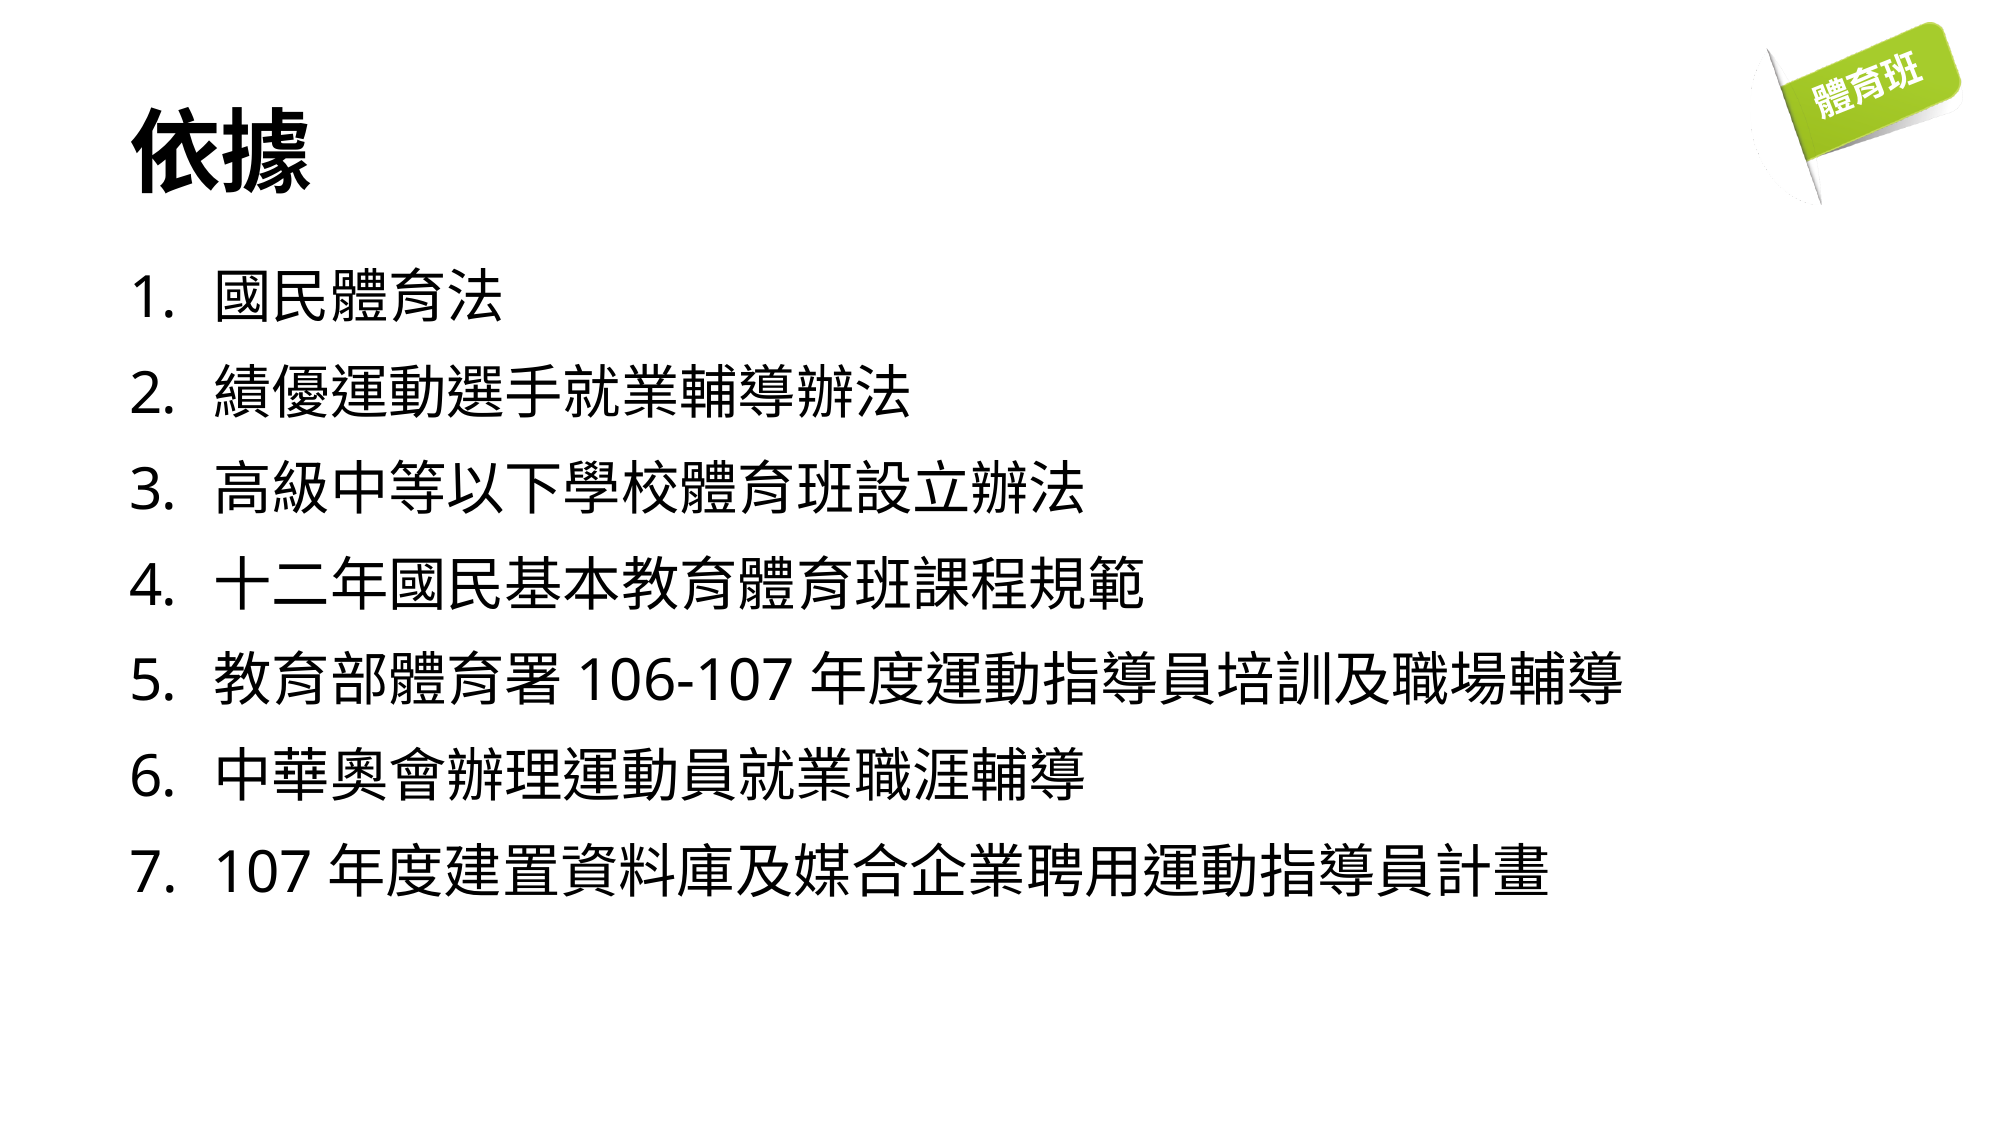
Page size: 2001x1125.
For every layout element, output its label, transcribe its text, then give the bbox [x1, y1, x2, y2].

title 依據 [114, 59, 1886, 238]
list 國民體育法 績優運動選手就業輔導辦法 高級中等以下學校體育班設立辦法 十二年國民基本教育體育班課程規範 教育部體育署106-107年度運動指導員培訓及職場輔導 中華奧會辦理運動員就業職涯輔導 107年度建置資料庫及媒合企業聘用運動指導員計畫 [114, 238, 1886, 1095]
picture [1750, 22, 1963, 205]
text_box 體育班 [1789, 29, 1945, 139]
text_box [1727, 0, 2000, 232]
